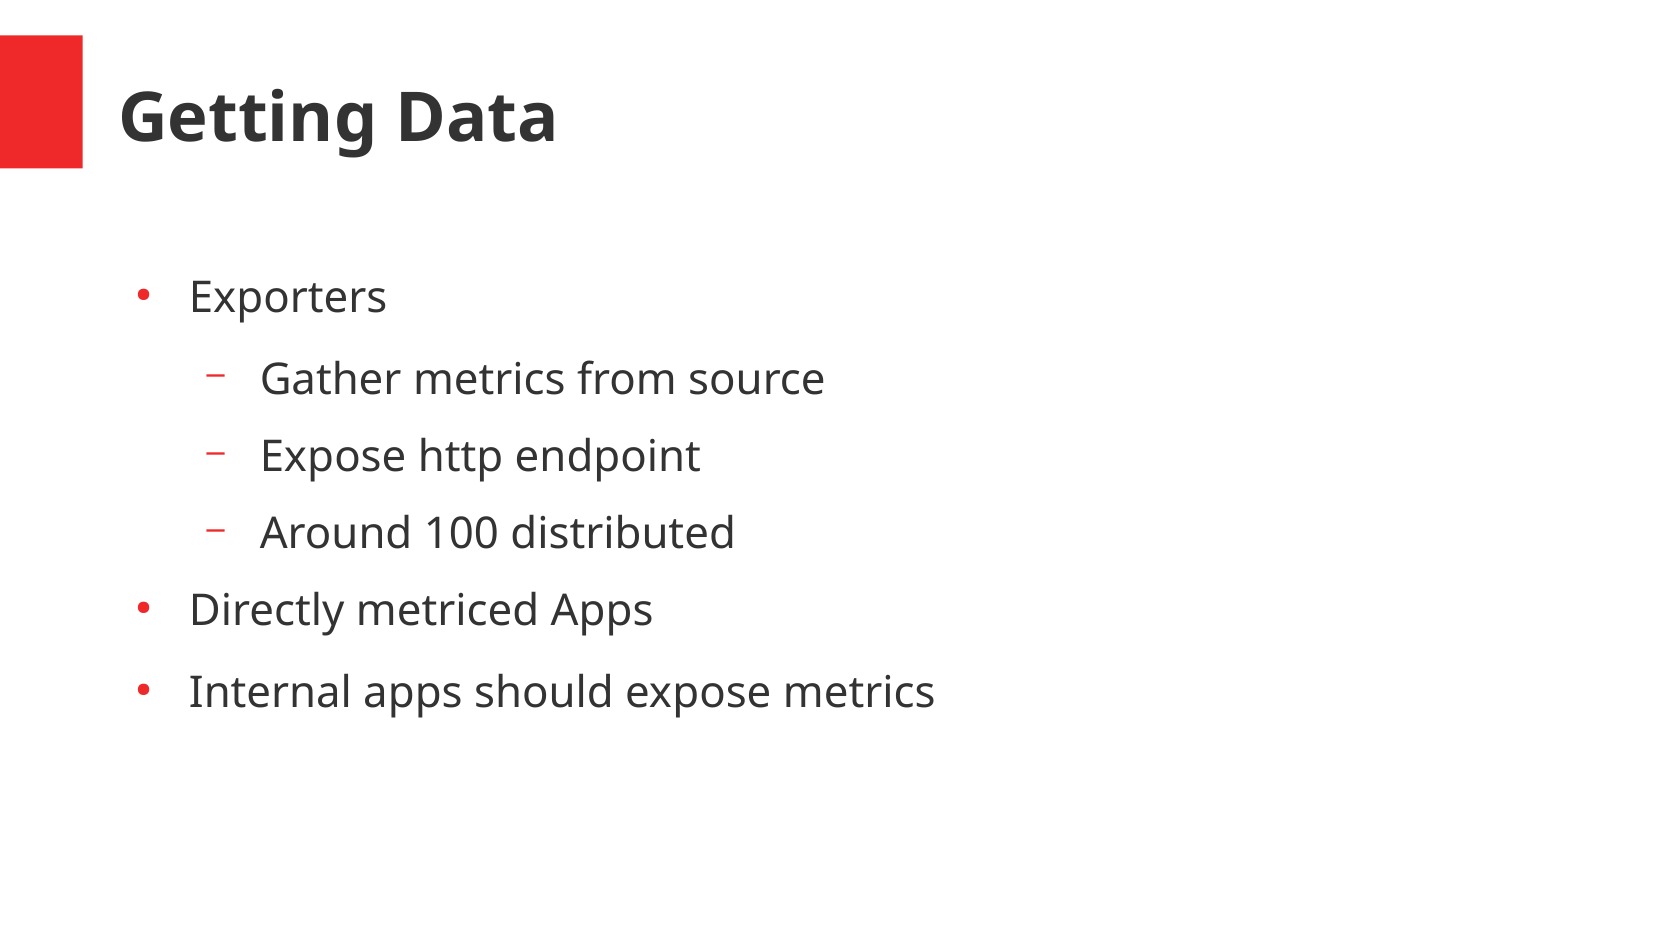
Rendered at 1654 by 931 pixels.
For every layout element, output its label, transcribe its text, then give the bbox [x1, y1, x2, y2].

title Getting Data [118, 37, 1571, 193]
list Exporters Gather metrics from source Expose http endpoint Around 100 distributed Directly metriced Apps Internal apps should expose metrics [118, 265, 1536, 806]
